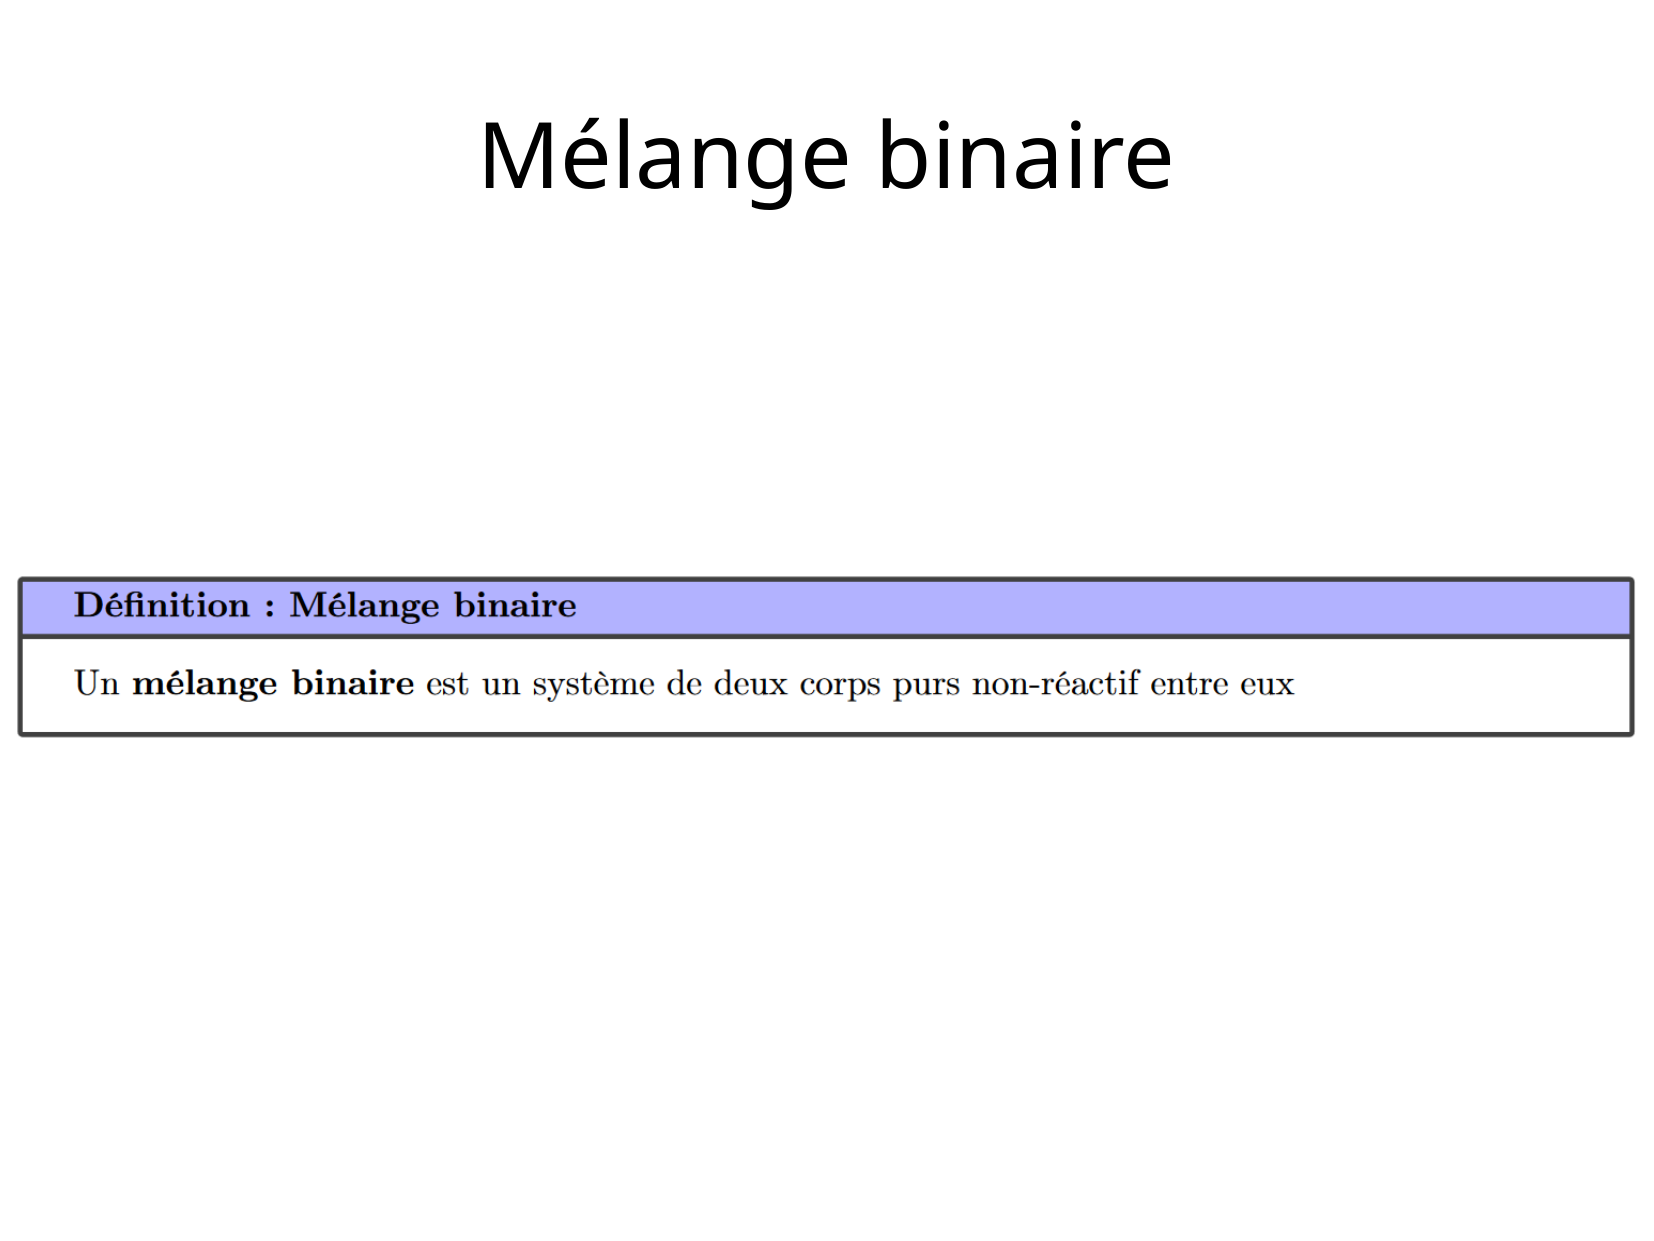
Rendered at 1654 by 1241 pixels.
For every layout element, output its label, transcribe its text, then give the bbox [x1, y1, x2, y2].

title Mélange binaire [82, 49, 1571, 257]
picture [11, 570, 1642, 745]
